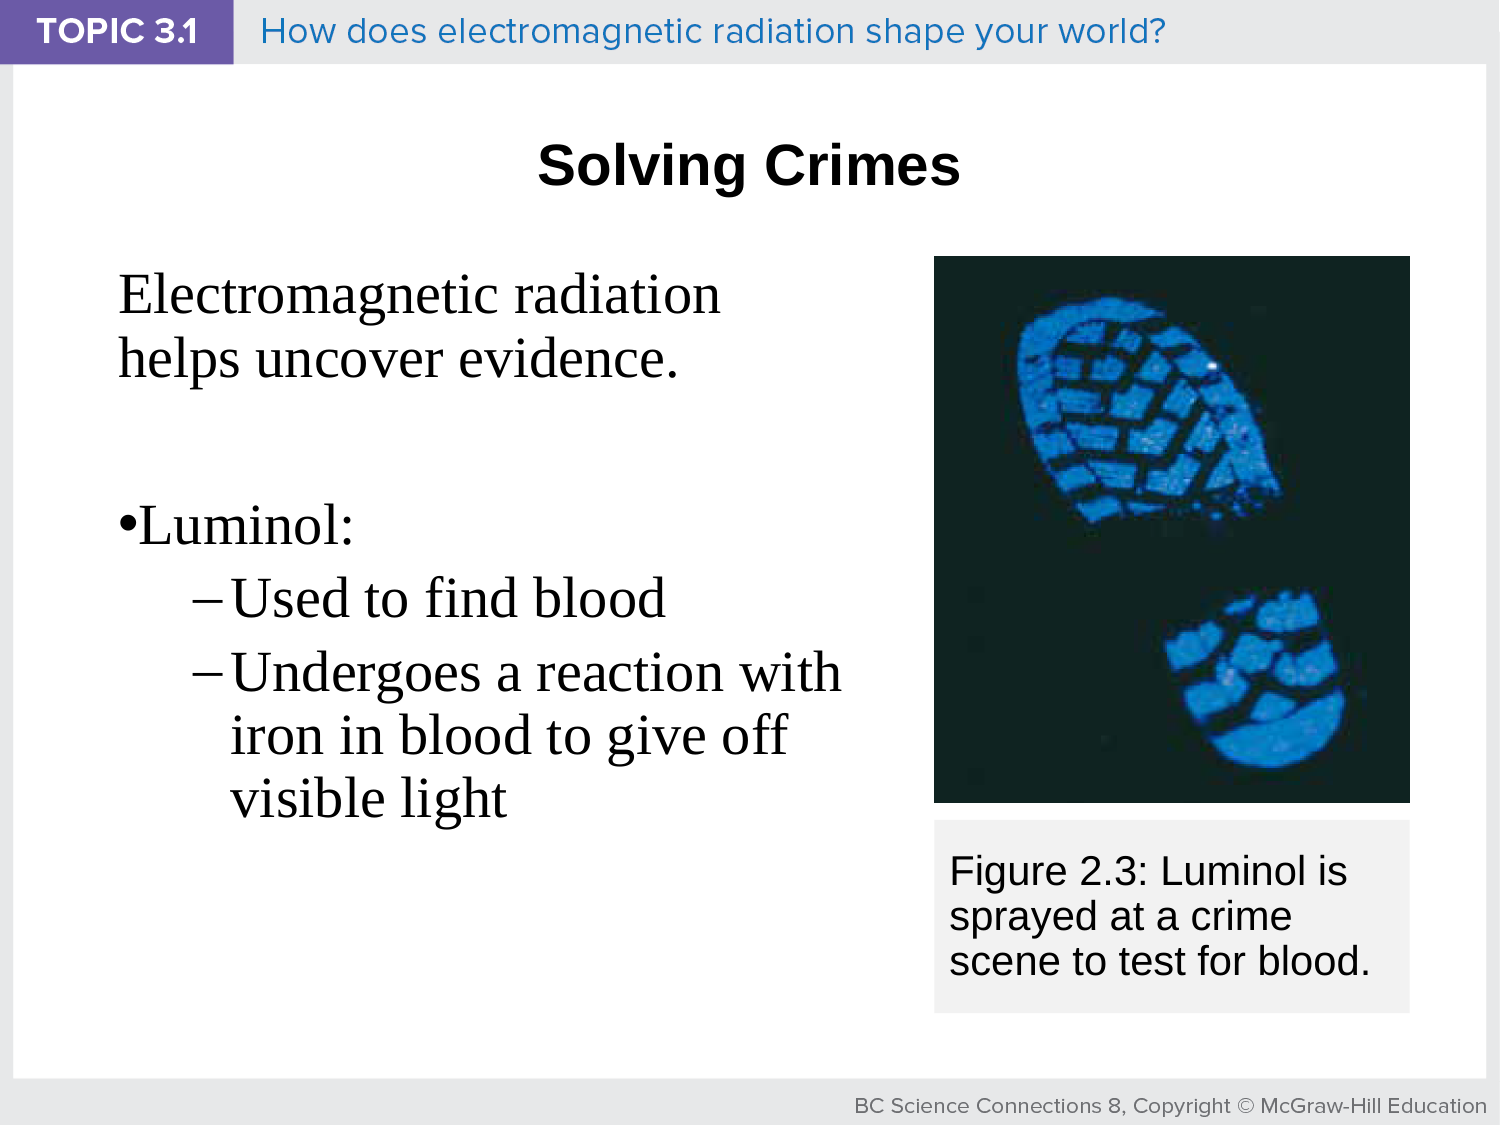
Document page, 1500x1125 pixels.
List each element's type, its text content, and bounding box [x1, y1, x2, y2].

title Solving Crimes [103, 76, 1397, 257]
picture [0, 0, 1500, 1082]
list Figure 2.3: Luminol is sprayed at a crime scene to test for blood. [934, 819, 1410, 1014]
list Electromagnetic radiation helps uncover evidence. Luminol: Used to find blood Undergoes a reaction with iron in blood to give off visible light [103, 256, 869, 1014]
